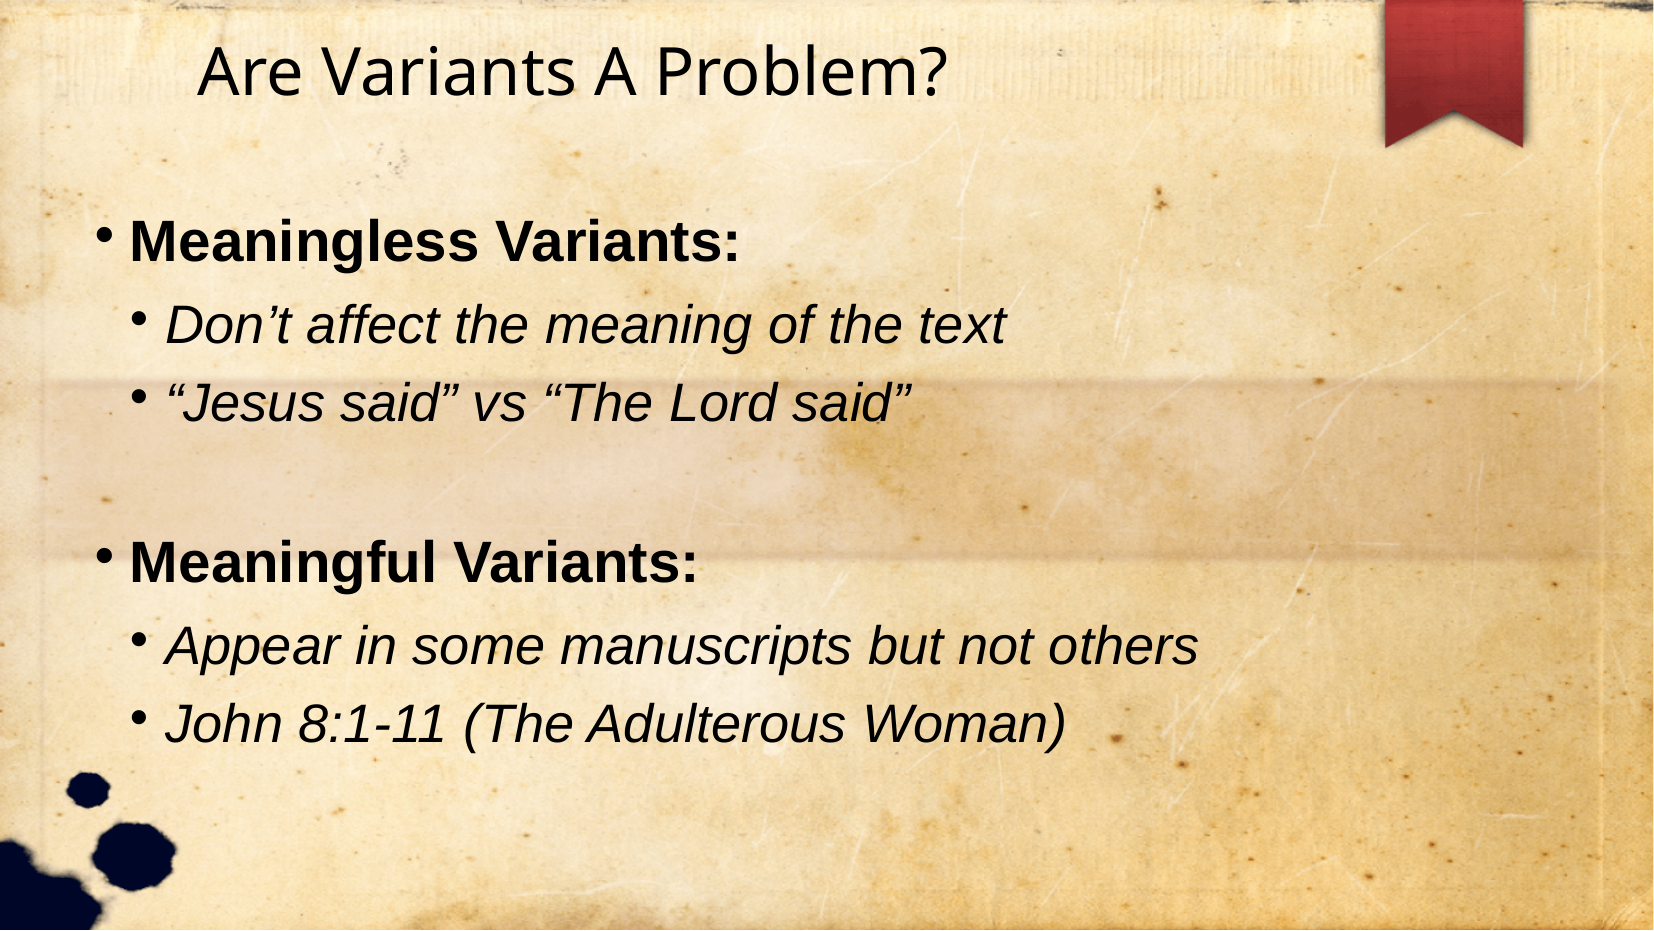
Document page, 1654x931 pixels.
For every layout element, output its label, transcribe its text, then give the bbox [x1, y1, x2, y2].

list Meaningless Variants: Don’t affect the meaning of the text “Jesus said” vs “The Lord said” Meaningful Variants: Appear in some manuscripts but not others John 8:1-11 (The Adulterous Woman) [94, 202, 1214, 826]
picture [0, 0, 1654, 930]
title Are Variants A Problem? [1, 0, 1146, 163]
